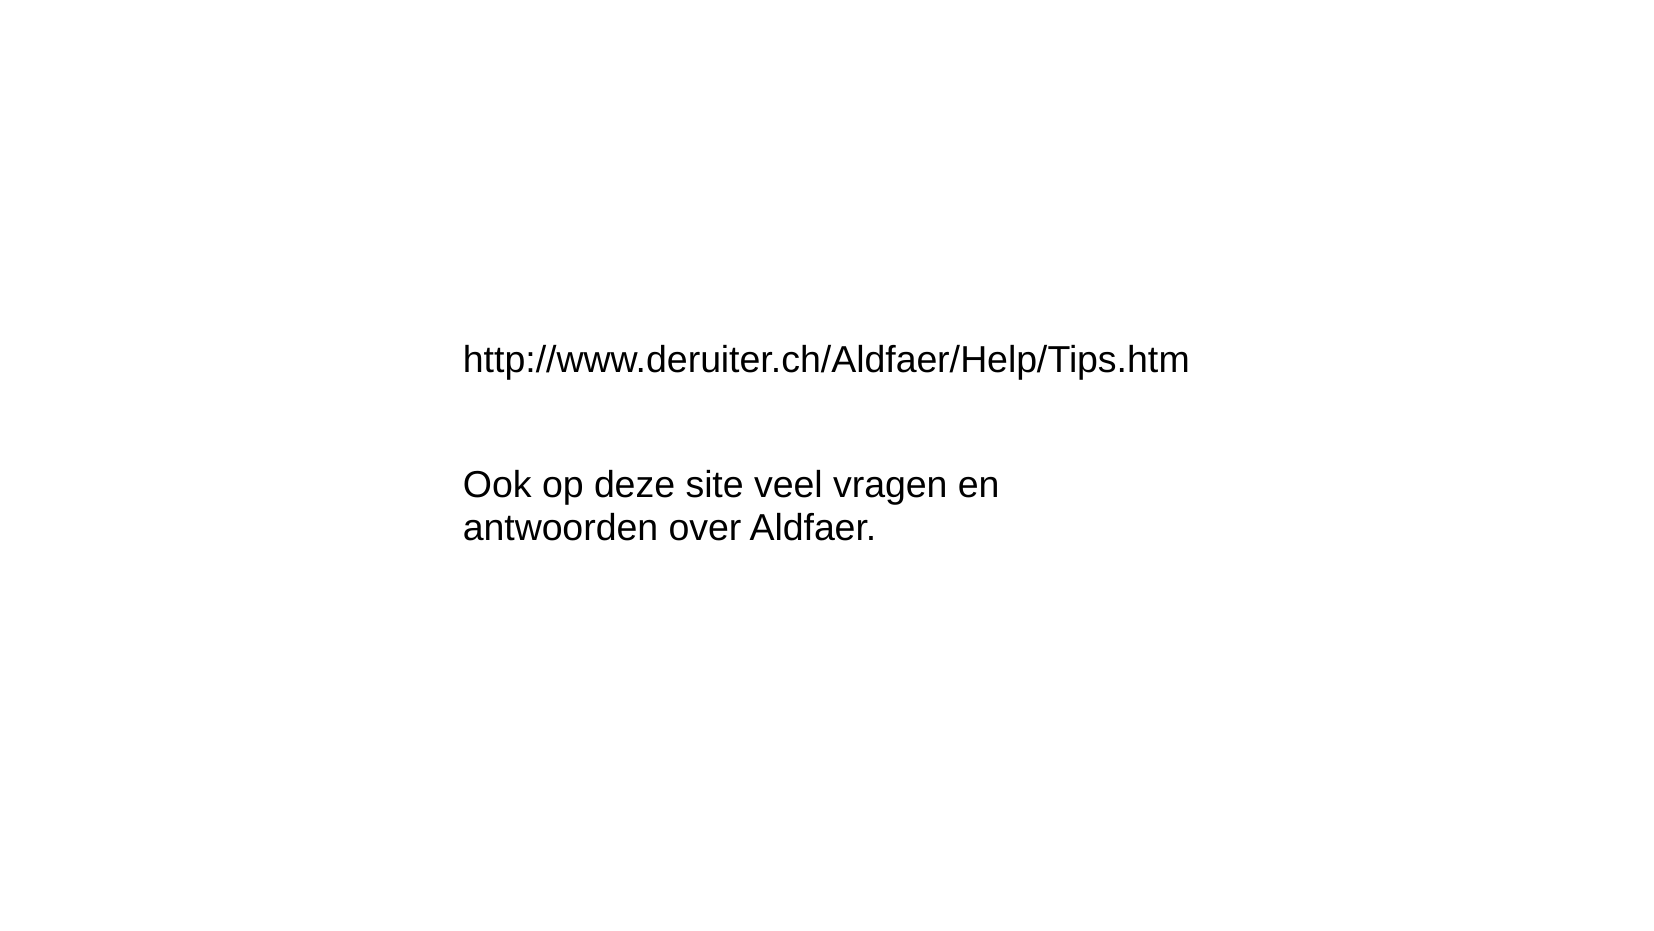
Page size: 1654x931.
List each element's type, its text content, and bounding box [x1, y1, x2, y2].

text_box http://www.deruiter.ch/Aldfaer/Help/Tips.htm Ook op deze site veel vragen en antwoorden over Aldfaer. [448, 330, 1206, 556]
